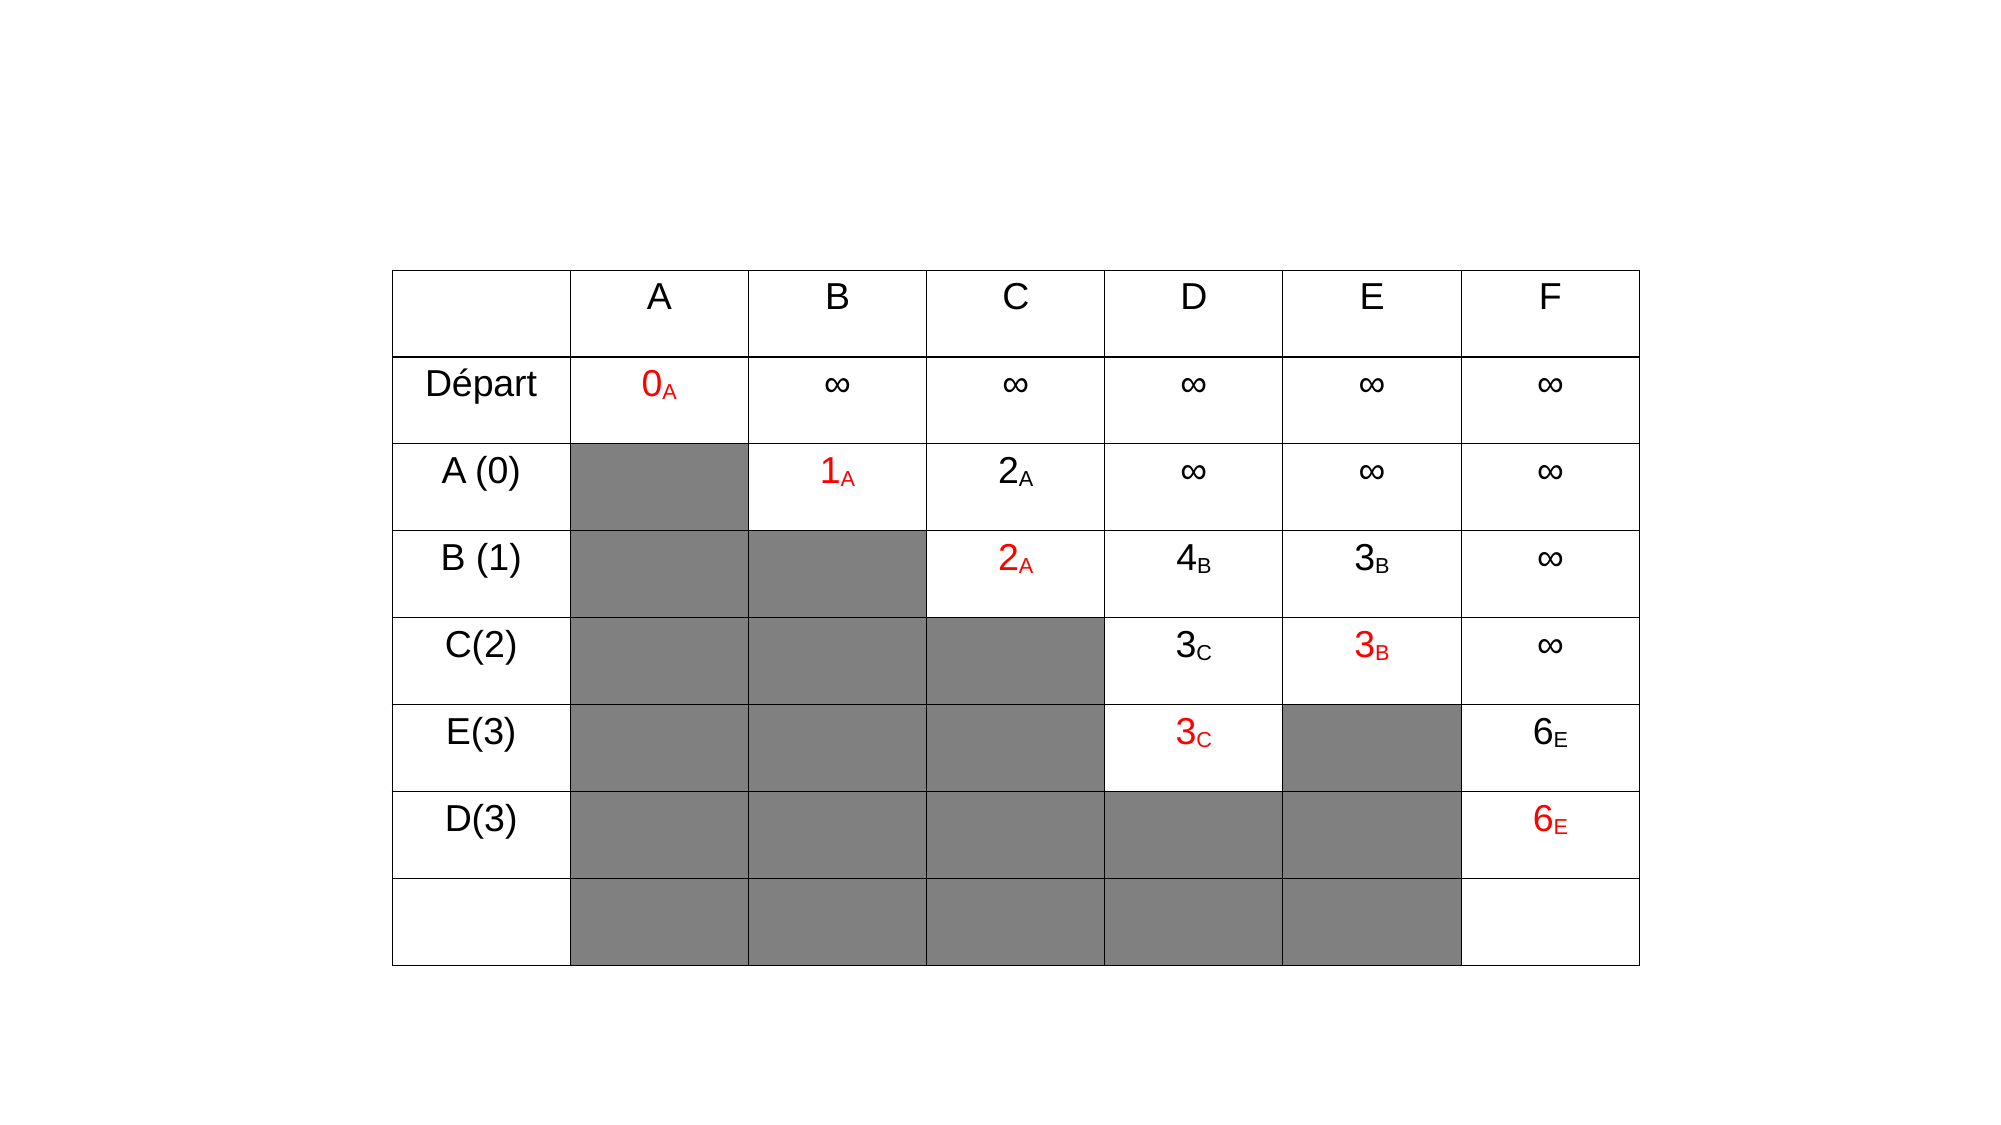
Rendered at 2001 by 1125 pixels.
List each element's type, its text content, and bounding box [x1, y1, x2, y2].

table_cell [927, 879, 1104, 965]
table_cell [927, 618, 1104, 704]
table_cell ∞ [1462, 444, 1639, 530]
table_cell E(3) [393, 705, 570, 791]
table_cell ∞ [1462, 618, 1639, 704]
table_cell ∞ [1462, 531, 1639, 617]
table_cell C(2) [393, 618, 570, 704]
table_cell 4B [1105, 531, 1282, 617]
table_cell ∞ [1462, 358, 1639, 443]
table_cell [1283, 705, 1461, 791]
table_cell [571, 531, 748, 617]
table_cell 2A [927, 444, 1104, 530]
table_cell 3C [1105, 618, 1282, 704]
table_header D [1105, 271, 1282, 356]
table_cell [1283, 792, 1461, 878]
table_cell ∞ [1105, 358, 1282, 443]
table_cell [393, 879, 570, 965]
table_cell [749, 879, 926, 965]
table_cell 1A [749, 444, 926, 530]
table_header [393, 271, 570, 356]
table_cell ∞ [927, 358, 1104, 443]
table_cell [571, 705, 748, 791]
table_cell [749, 531, 926, 617]
table_cell [749, 792, 926, 878]
table_cell [571, 879, 748, 965]
table_cell 3B [1283, 618, 1461, 704]
table_cell ∞ [1105, 444, 1282, 530]
table_cell ∞ [749, 358, 926, 443]
table_cell A (0) [393, 444, 570, 530]
table_cell [1283, 879, 1461, 965]
table_cell [571, 618, 748, 704]
table_header F [1462, 271, 1639, 356]
table_cell Départ [393, 358, 570, 443]
table_cell [927, 792, 1104, 878]
table_cell [927, 705, 1104, 791]
table_cell D(3) [393, 792, 570, 878]
table_cell B (1) [393, 531, 570, 617]
table_cell [571, 792, 748, 878]
table_cell [1105, 879, 1282, 965]
table_cell 3B [1283, 531, 1461, 617]
table_cell ∞ [1283, 358, 1461, 443]
table_header A [571, 271, 748, 356]
table_cell ∞ [1283, 444, 1461, 530]
table_cell 6E [1462, 705, 1639, 791]
table_cell 0A [571, 358, 748, 443]
table_cell [749, 618, 926, 704]
table_cell 2A [927, 531, 1104, 617]
table_cell 3C [1105, 705, 1282, 791]
table_header B [749, 271, 926, 356]
table_cell [1462, 879, 1639, 965]
table_cell [1105, 792, 1282, 878]
table_cell [749, 705, 926, 791]
table_cell [571, 444, 748, 530]
table_cell 6E [1462, 792, 1639, 878]
table_header E [1283, 271, 1461, 356]
table_header C [927, 271, 1104, 356]
